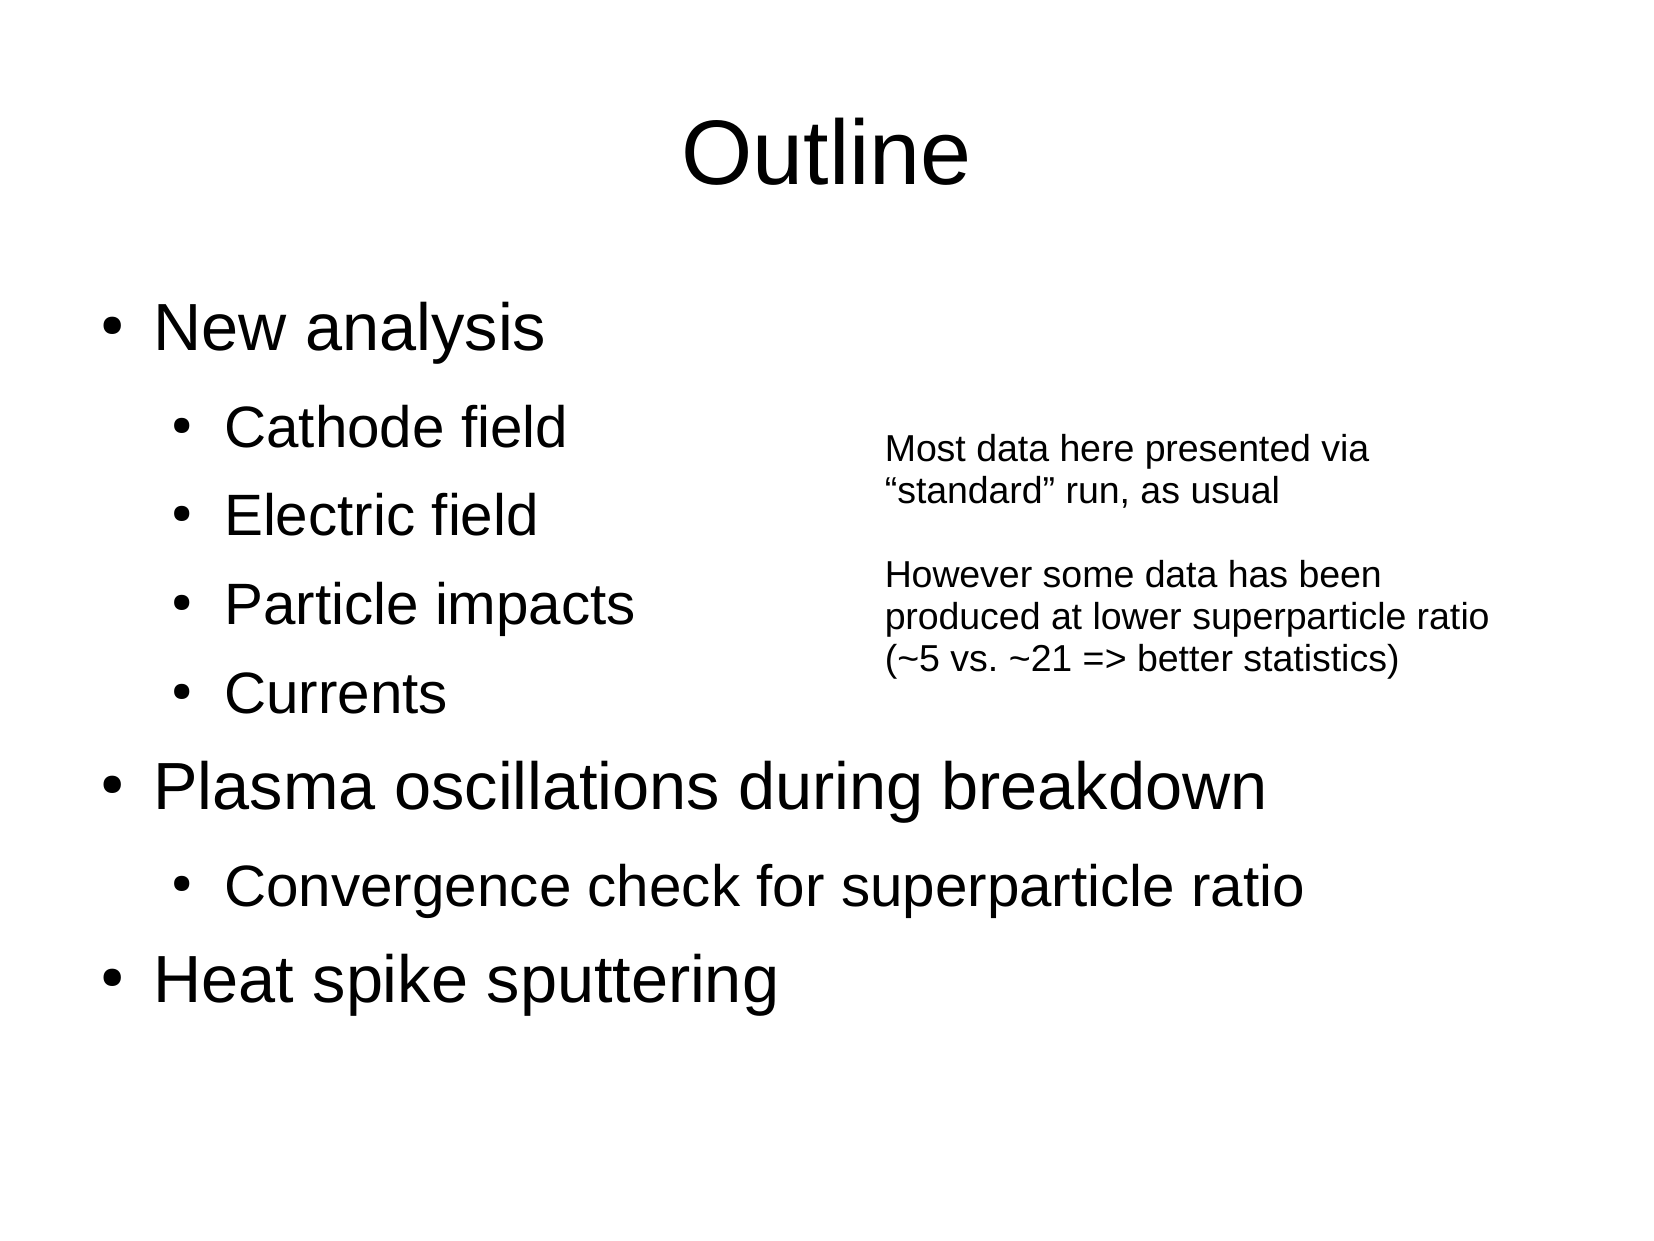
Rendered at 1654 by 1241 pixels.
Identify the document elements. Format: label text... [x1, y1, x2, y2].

text_box Most data here presented via “standard” run, as usual However some data has been produced at lower superparticle ratio (~5 vs. ~21 => better statistics) [870, 420, 1531, 687]
title Outline [82, 49, 1571, 257]
list New analysis Cathode field Electric field Particle impacts Currents Plasma oscillations during breakdown Convergence check for superparticle ratio Heat spike sputtering [82, 290, 1571, 1109]
